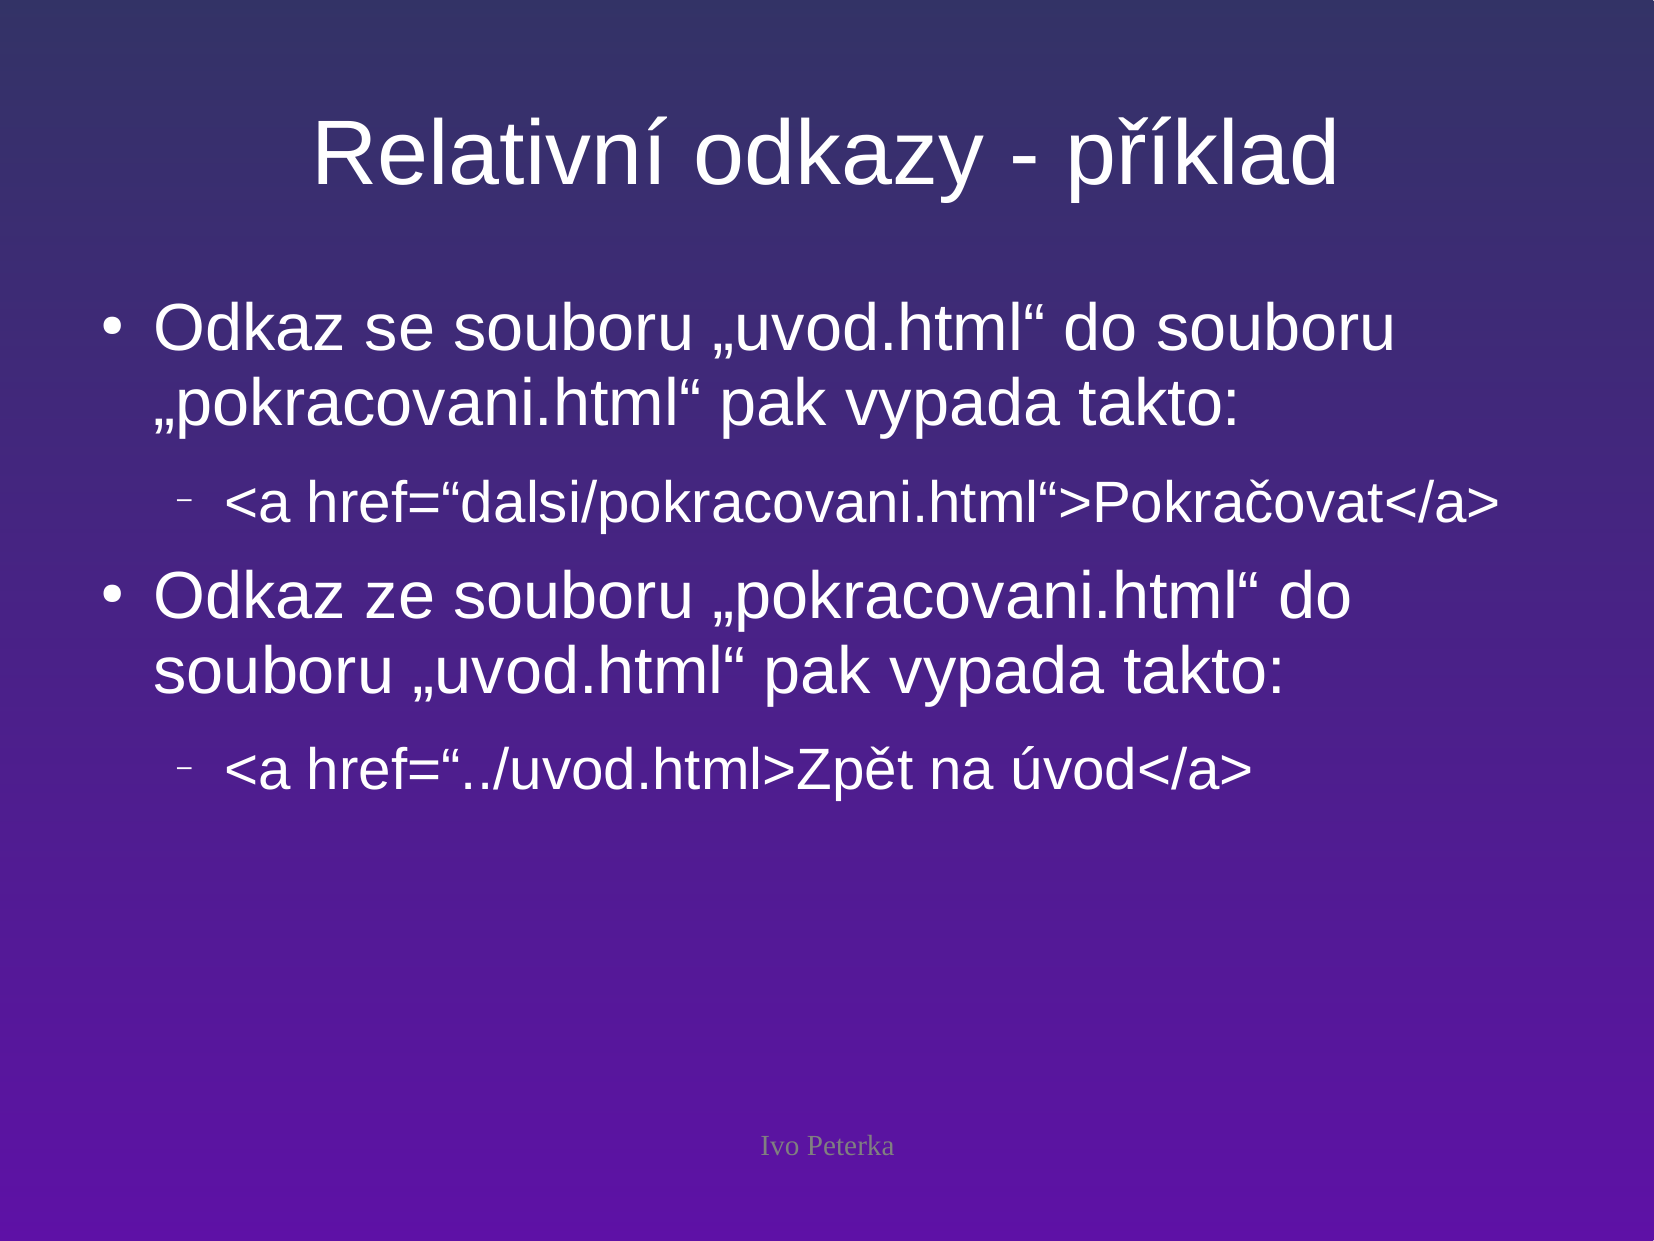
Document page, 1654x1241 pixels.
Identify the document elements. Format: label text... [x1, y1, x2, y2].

title Relativní odkazy - příklad [82, 49, 1571, 257]
list Odkaz se souboru „uvod.html“ do souboru „pokracovani.html“ pak vypada takto: <a href=“dalsi/pokracovani.html“>Pokračovat</a> Odkaz ze souboru „pokracovani.html“ do souboru „uvod.html“ pak vypada takto: <a href=“../uvod.html>Zpět na úvod</a> [82, 290, 1571, 1109]
